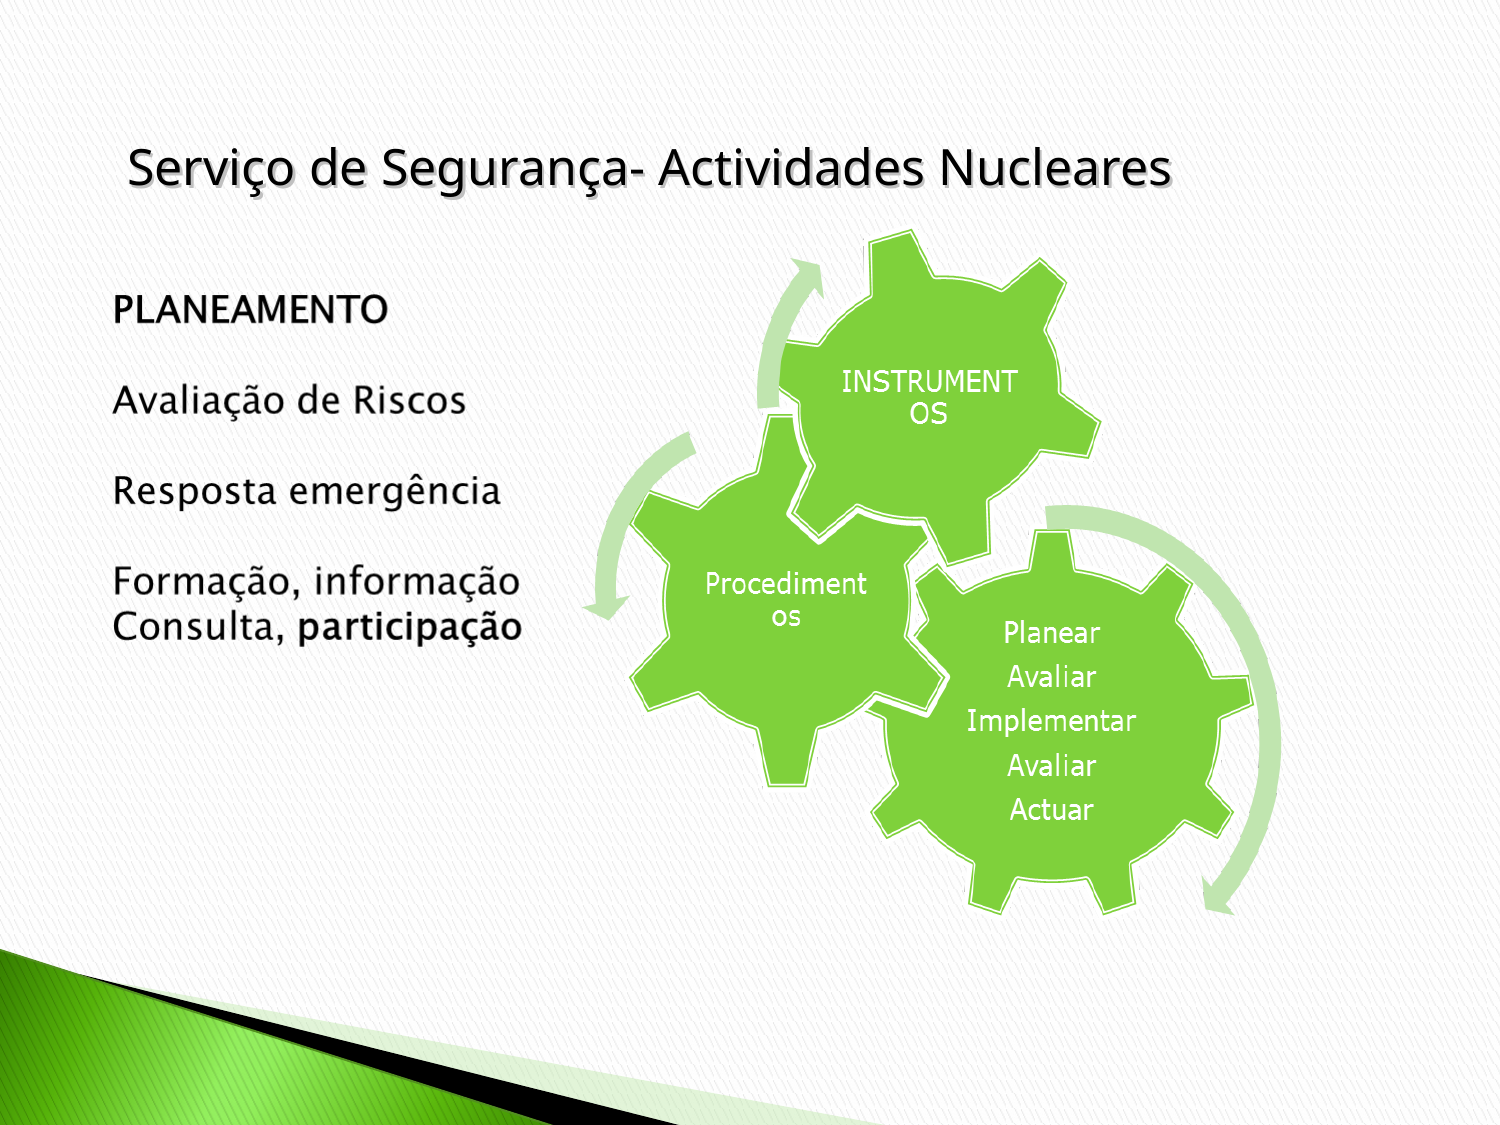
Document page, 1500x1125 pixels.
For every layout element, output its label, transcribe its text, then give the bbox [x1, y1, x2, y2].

picture [88, 201, 1341, 925]
title Serviço de Segurança- Actividades Nucleares [112, 101, 1463, 290]
